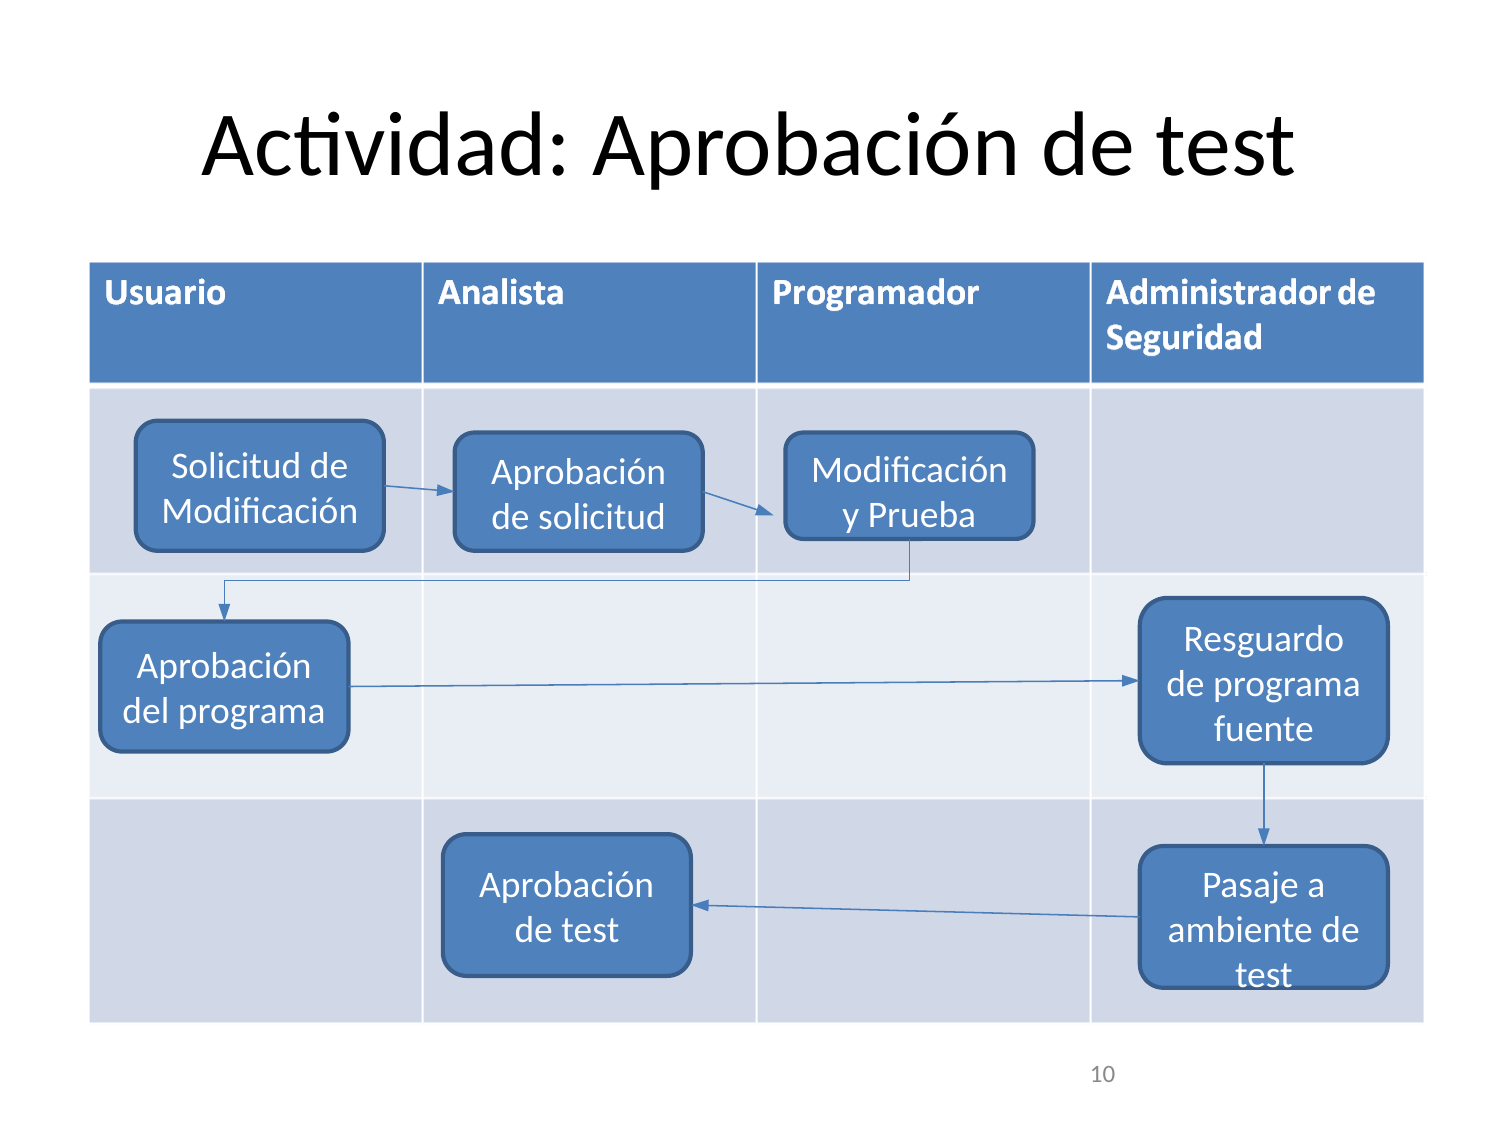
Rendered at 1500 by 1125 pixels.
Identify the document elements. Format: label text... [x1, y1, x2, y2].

text_box Aprobación del programa [100, 621, 349, 752]
text_box [1074, 1042, 1426, 1103]
text_box Aprobación de test [442, 834, 691, 976]
text_box Pasaje a ambiente de test [1139, 846, 1388, 988]
picture [77, 250, 1437, 1036]
text_box Resguardo de programa fuente [1139, 597, 1388, 764]
text_box Solicitud de Modificación [135, 420, 384, 551]
text_box Modificación y Prueba [785, 432, 1034, 539]
title Actividad: Aprobación de test [75, 45, 1426, 233]
text_box Aprobación de solicitud [454, 432, 703, 551]
